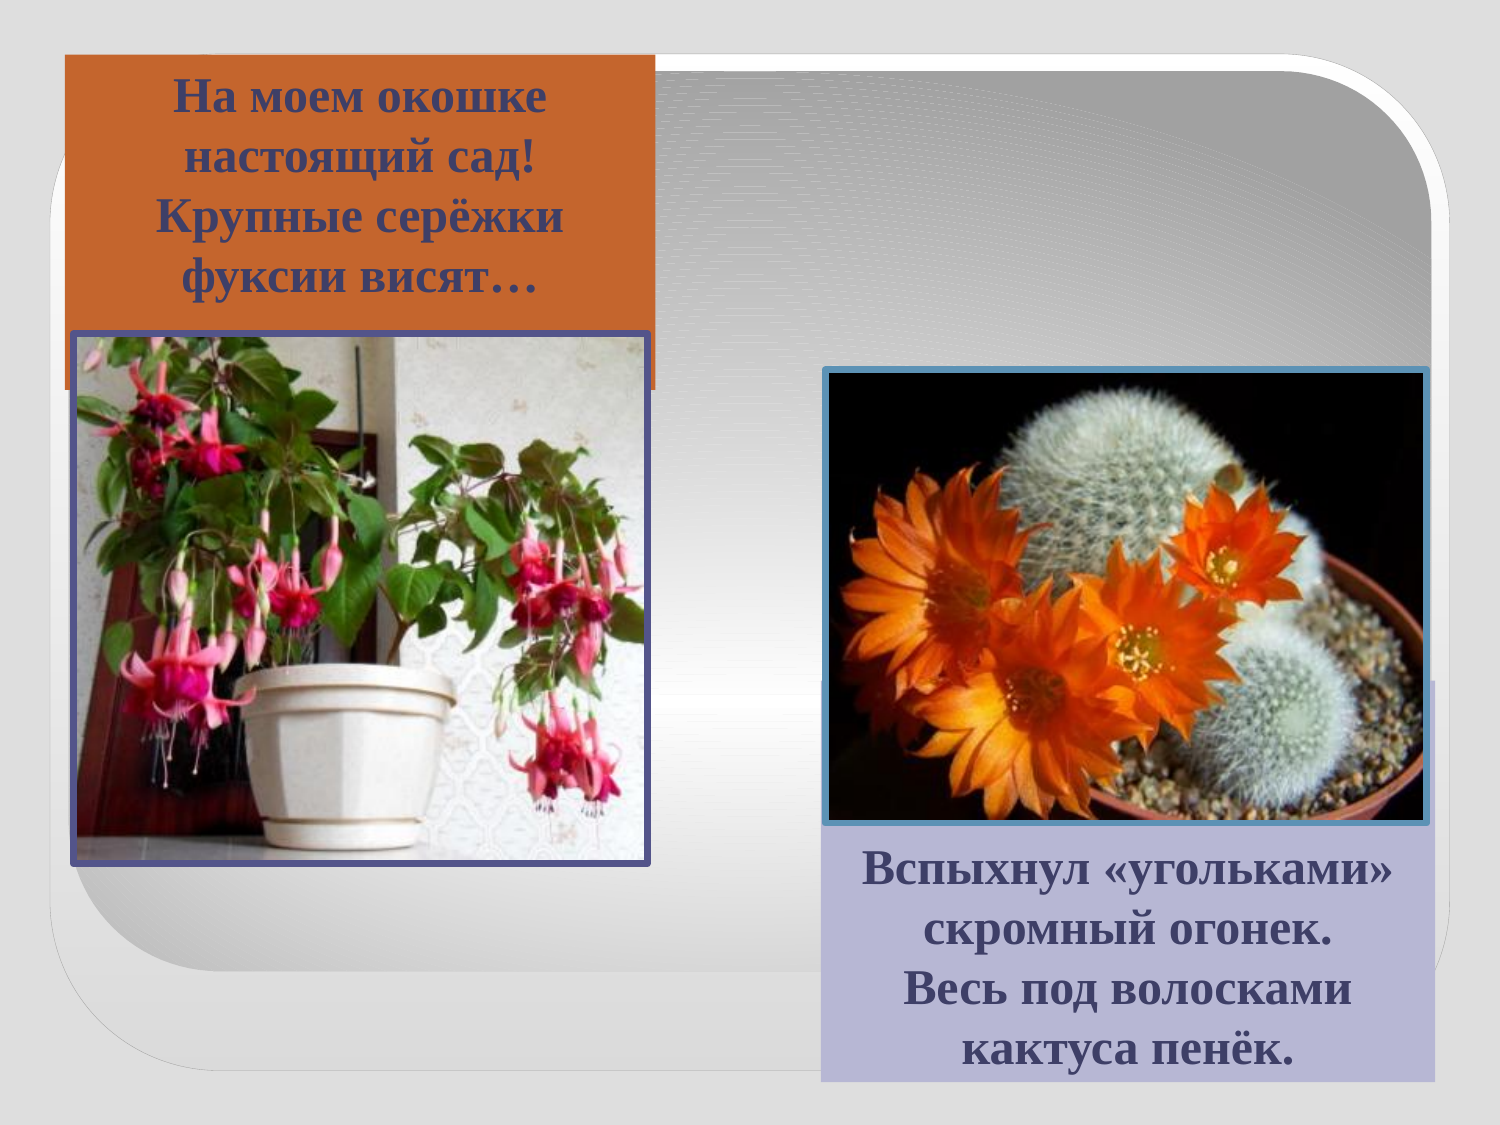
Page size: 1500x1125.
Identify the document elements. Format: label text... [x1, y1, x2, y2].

text_box Вспыхнул «угольками» скромный огонек. Весь под волосками кактуса пенёк. [820, 680, 1436, 1083]
title На моем окошке настоящий сад! Крупные серёжки фуксии висят… [64, 54, 656, 390]
picture [828, 373, 1424, 820]
picture [76, 337, 644, 861]
